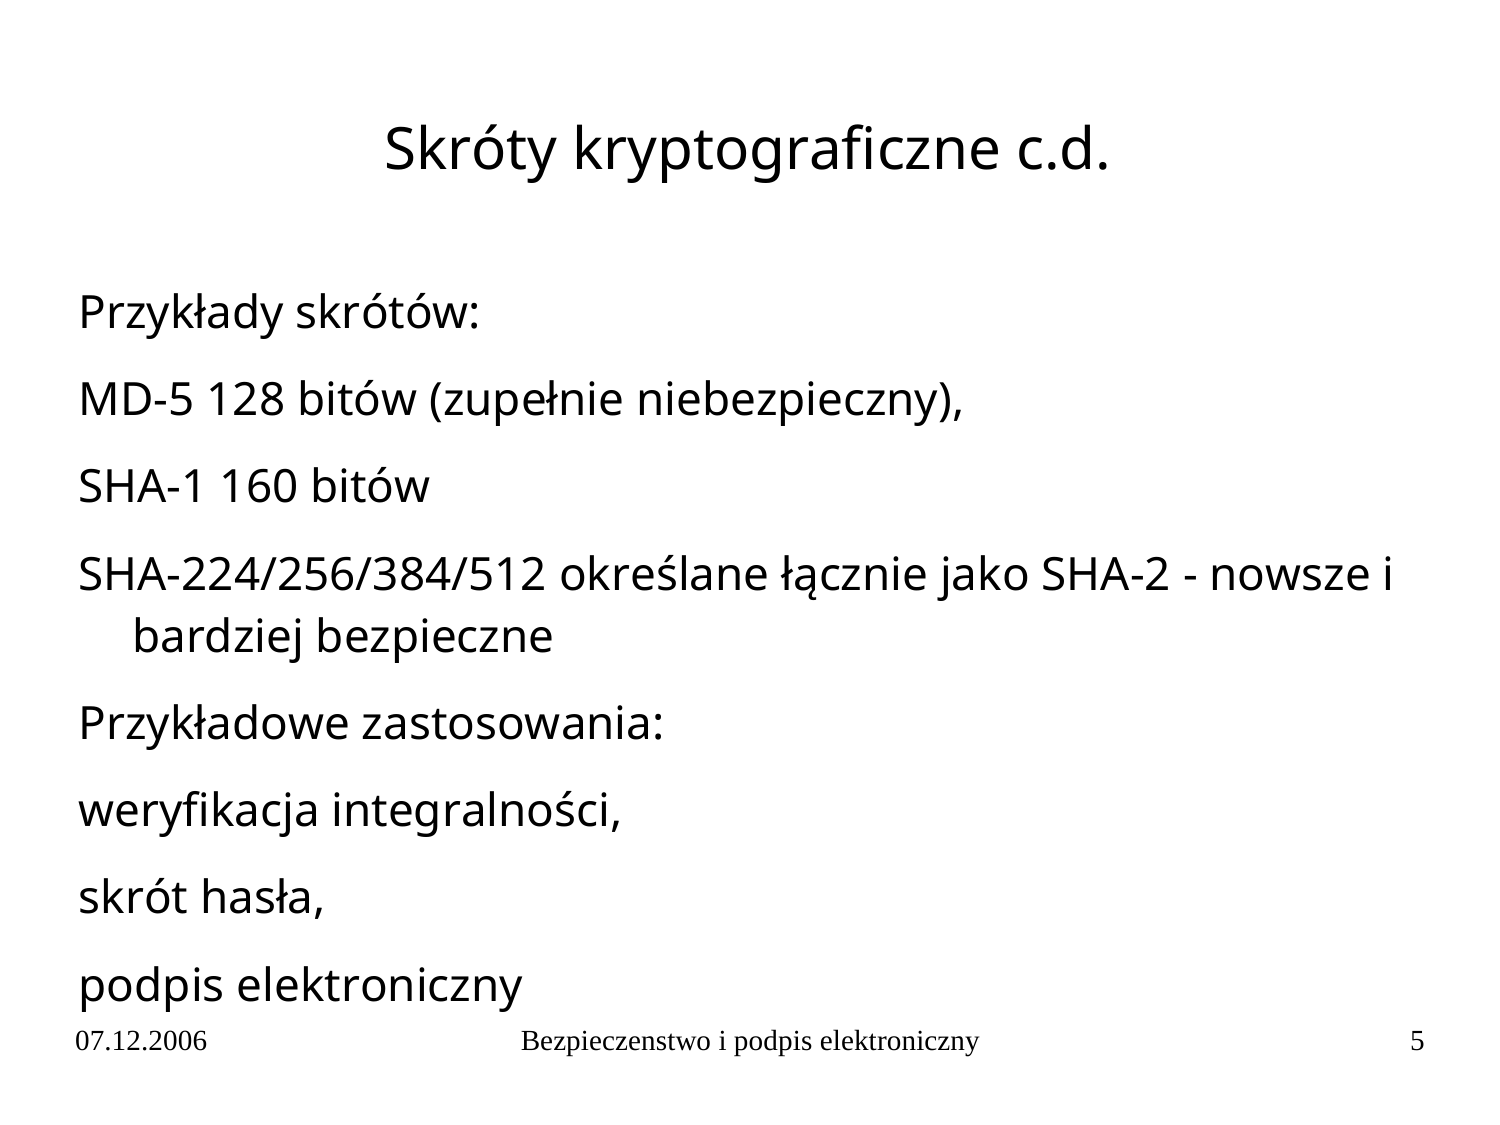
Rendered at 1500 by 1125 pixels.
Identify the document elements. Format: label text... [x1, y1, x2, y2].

list Przykłady skrótów: MD-5 128 bitów (zupełnie niebezpieczny), SHA-1 160 bitów SHA-224/256/384/512 określane łącznie jako SHA-2 - nowsze i bardziej bezpieczne Przykładowe zastosowania: weryfikacja integralności, skrót hasła, podpis elektroniczny [61, 279, 1448, 969]
title Skróty kryptograficzne c.d. [59, 88, 1437, 205]
